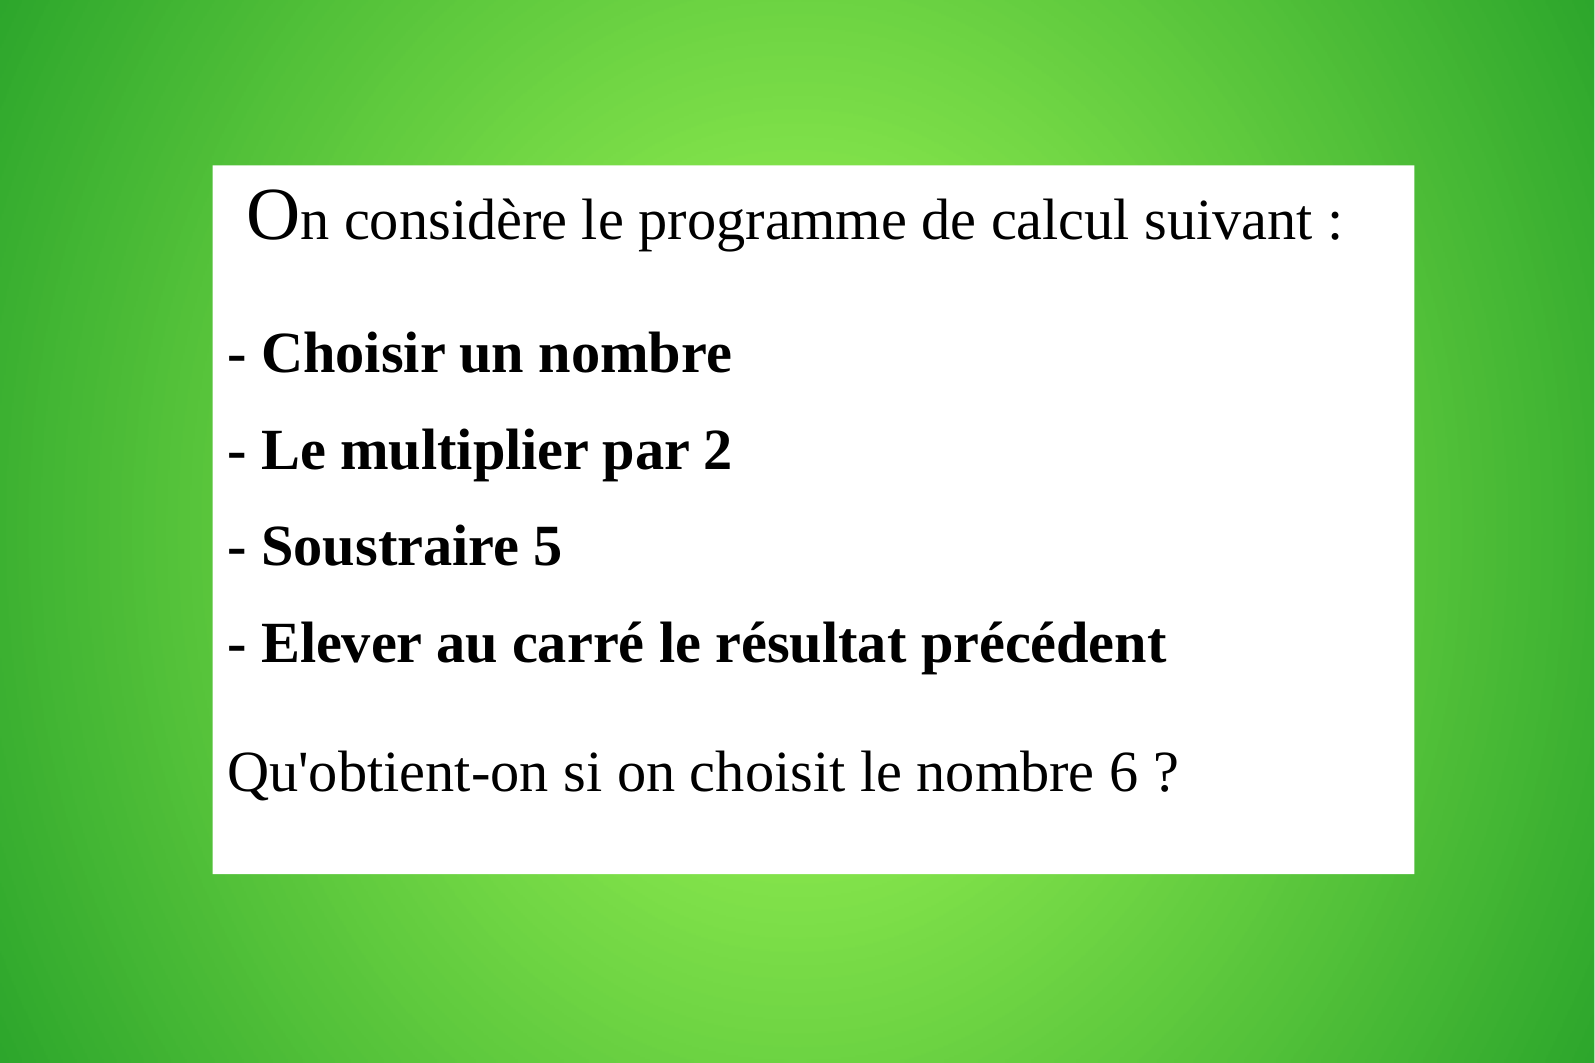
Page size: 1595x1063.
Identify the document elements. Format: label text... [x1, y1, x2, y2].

text_box On considère le programme de calcul suivant : - Choisir un nombre - Le multiplier par 2 - Soustraire 5 - Elever au carré le résultat précédent Qu'obtient-on si on choisit le nombre 6 ? [212, 165, 1415, 875]
picture [0, 0, 1595, 1063]
